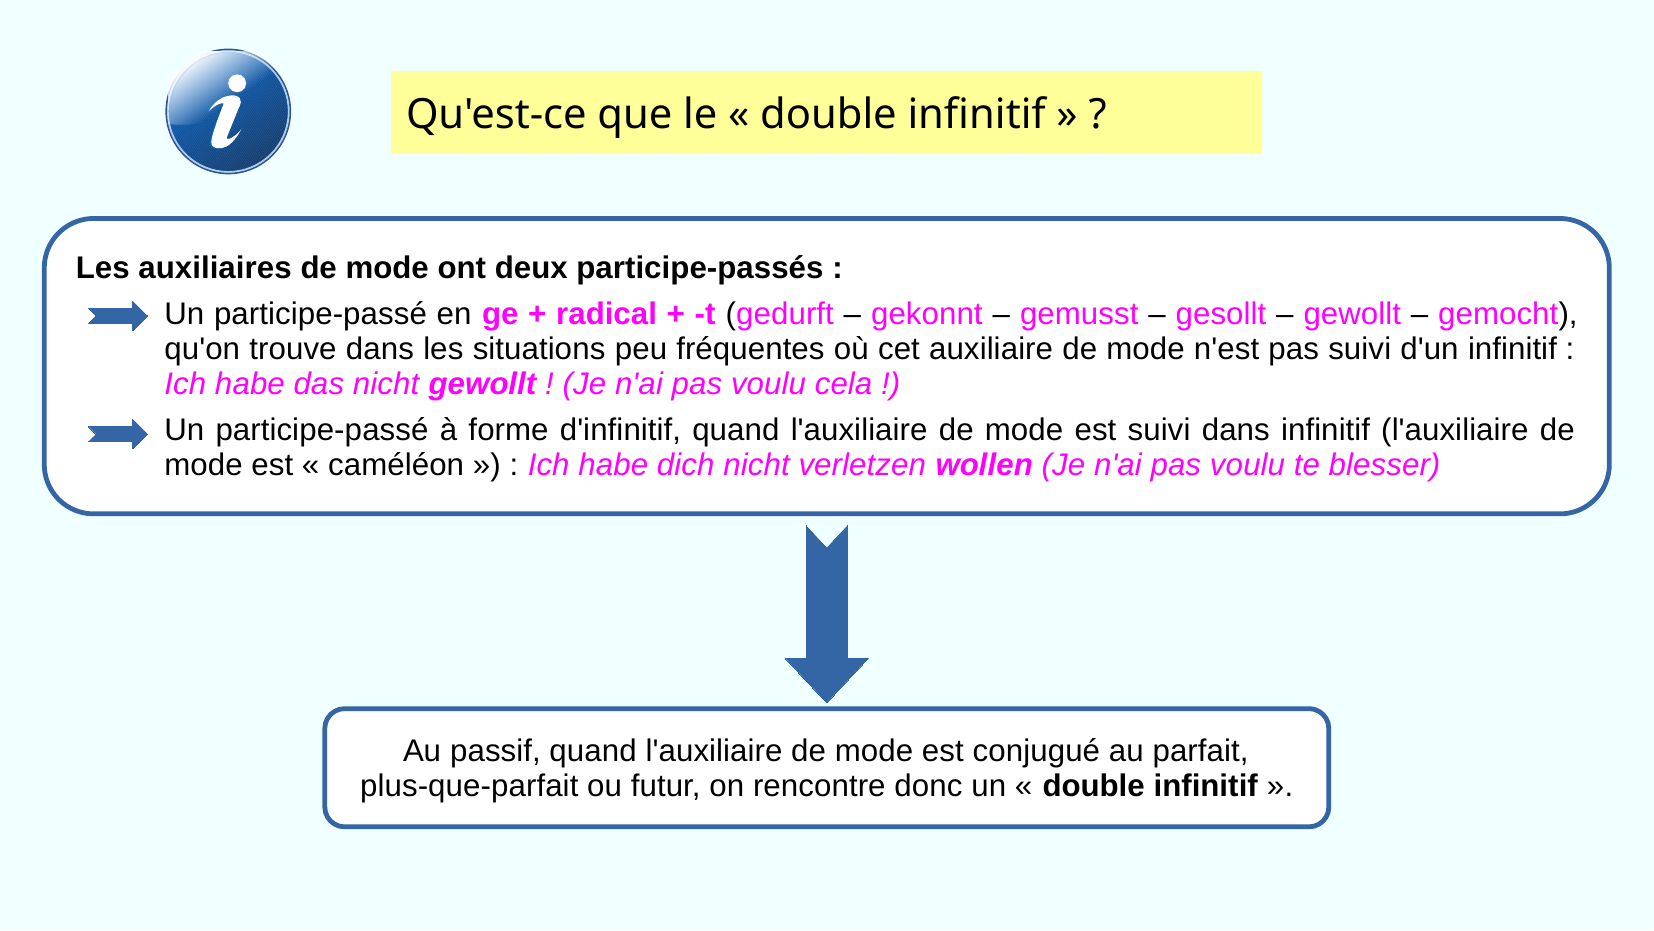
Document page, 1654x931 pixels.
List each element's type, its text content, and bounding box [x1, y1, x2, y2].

text_box Les auxiliaires de mode ont deux participe-passés : Un participe-passé en ge + radical + -t (gedurft – gekonnt – gemusst – gesollt – gewollt – gemocht), qu'on trouve dans les situations peu fréquentes où cet auxiliaire de mode n'est pas suivi d'un infinitif : Ich habe das nicht gewollt ! (Je n'ai pas voulu cela !) Un participe-passé à forme d'infinitif, quand l'auxiliaire de mode est suivi dans infinitif (l'auxiliaire de mode est « caméléon ») : Ich habe dich nicht verletzen wollen (Je n'ai pas voulu te blesser) [44, 218, 1610, 514]
text_box Qu'est-ce que le « double infinitif » ? [391, 70, 1263, 154]
text_box [88, 301, 148, 331]
picture [141, 23, 319, 201]
text_box [88, 419, 148, 449]
text_box Au passif, quand l'auxiliaire de mode est conjugué au parfait, plus‑que-parfait ou futur, on rencontre donc un « double infinitif ». [324, 708, 1329, 827]
text_box [785, 525, 869, 703]
